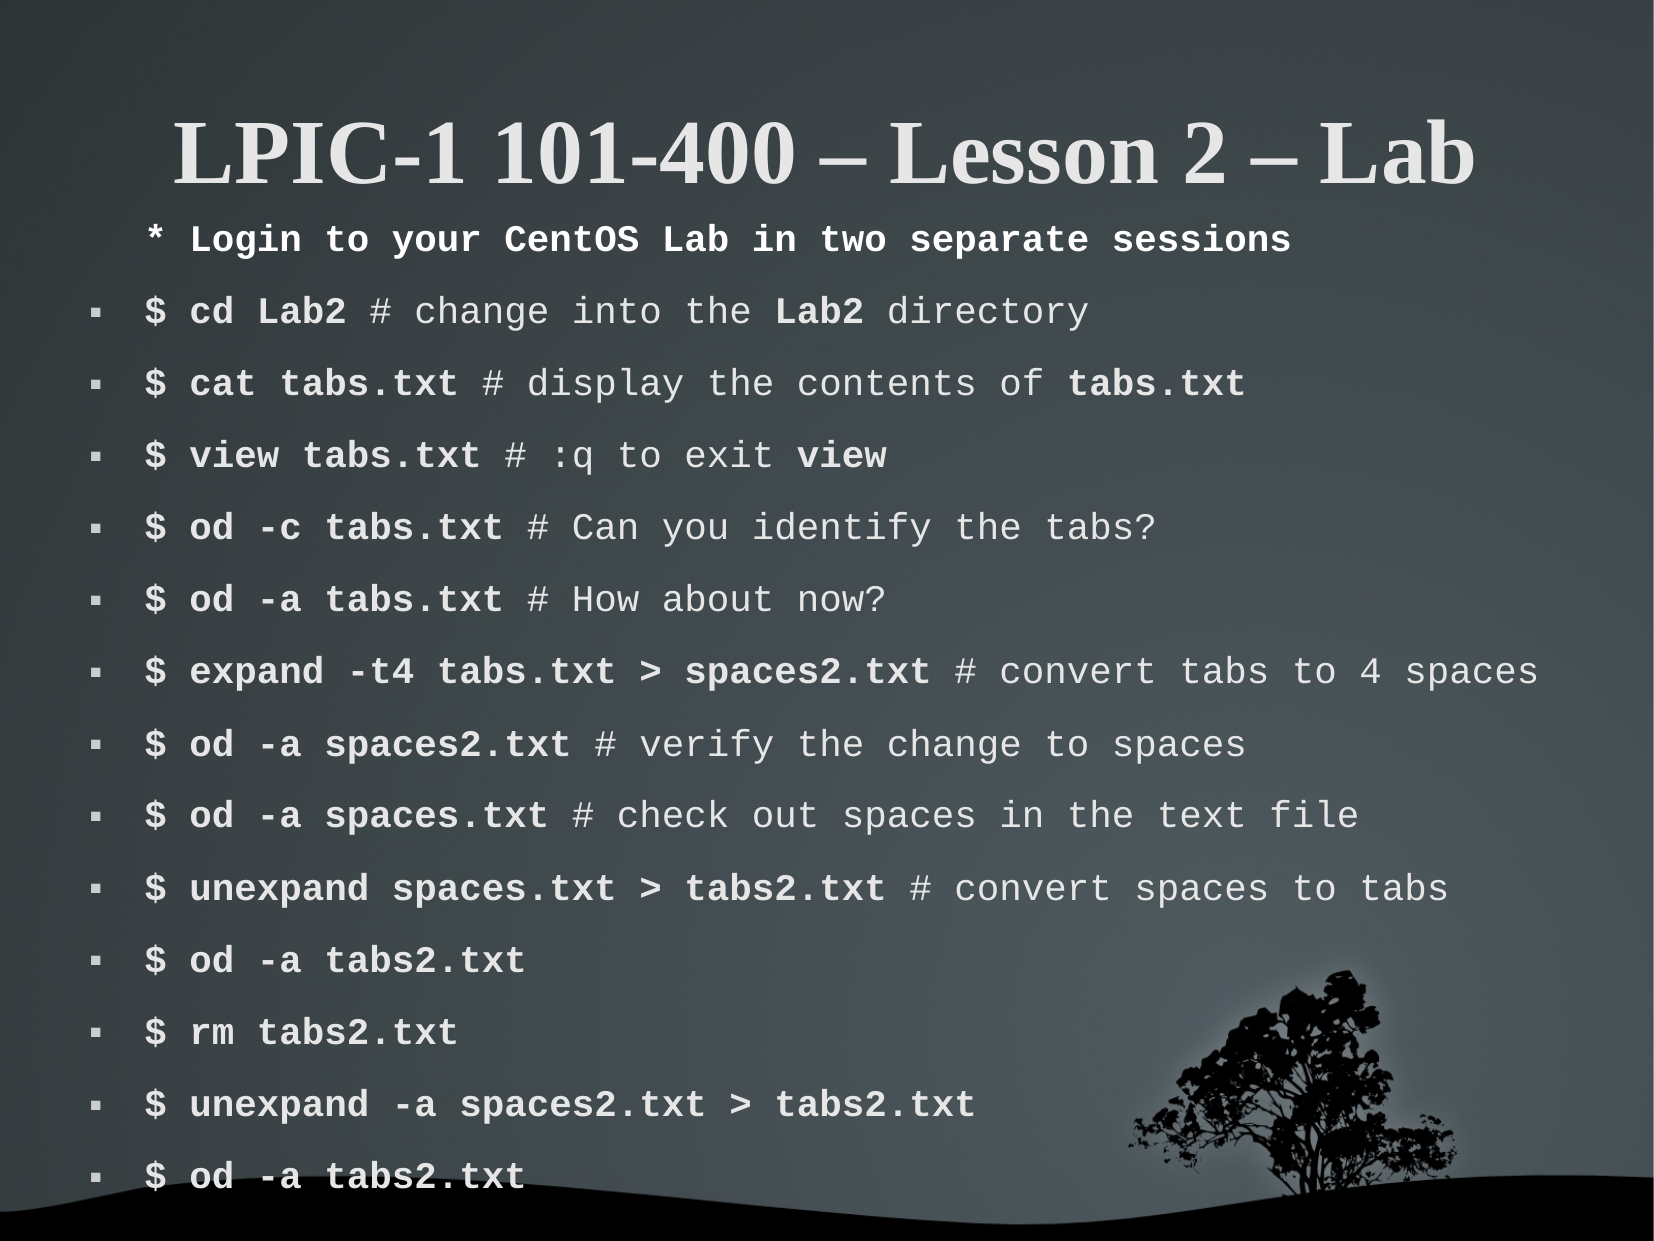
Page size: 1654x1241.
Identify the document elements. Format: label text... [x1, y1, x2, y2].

title LPIC-1 101-400 – Lesson 2 – Lab [82, 49, 1571, 257]
list * Login to your CentOS Lab in two separate sessions $ cd Lab2 # change into the Lab2 directory $ cat tabs.txt # display the contents of tabs.txt $ view tabs.txt # :q to exit view $ od -c tabs.txt # Can you identify the tabs? $ od -a tabs.txt # How about now? $ expand -t4 tabs.txt > spaces2.txt # convert tabs to 4 spaces $ od -a spaces2.txt # verify the change to spaces $ od -a spaces.txt # check out spaces in the text file $ unexpand spaces.txt > tabs2.txt # convert spaces to tabs $ od -a tabs2.txt $ rm tabs2.txt $ unexpand -a spaces2.txt > tabs2.txt $ od -a tabs2.txt [73, 220, 1562, 1200]
picture [0, 0, 1654, 1241]
